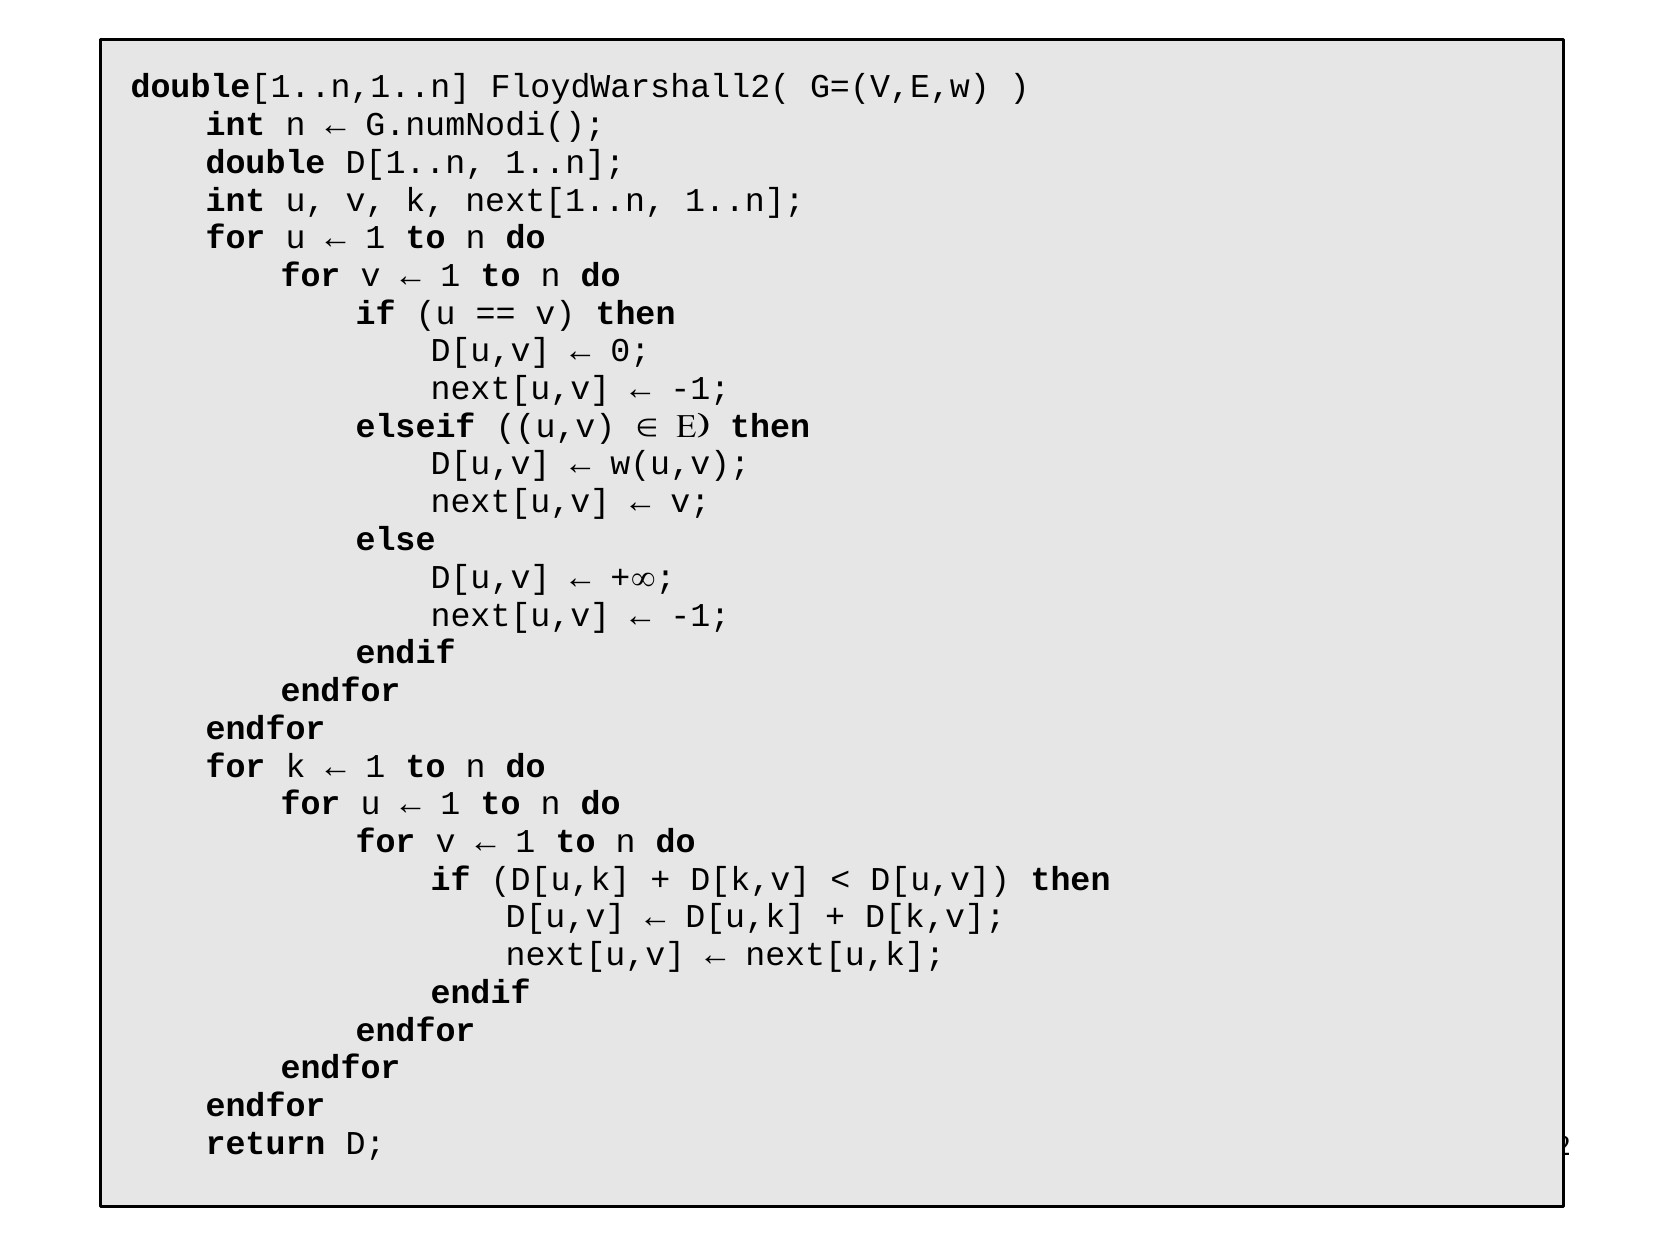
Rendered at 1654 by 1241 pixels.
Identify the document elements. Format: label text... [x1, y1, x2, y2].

text_box double[1..n,1..n] FloydWarshall2( G=(V,E,w) ) int n ← G.numNodi(); double D[1..n, 1..n]; int u, v, k, next[1..n, 1..n]; for u ← 1 to n do for v ← 1 to n do if (u == v) then D[u,v] ← 0; next[u,v] ← -1; elseif ((u,v)  E) then D[u,v] ← w(u,v); next[u,v] ← v; else D[u,v] ← +; next[u,v] ← -1; endif endfor endfor for k ← 1 to n do for u ← 1 to n do for v ← 1 to n do if (D[u,k] + D[k,v] < D[u,v]) then D[u,v] ← D[u,k] + D[k,v]; next[u,v] ← next[u,k]; endif endfor endfor endfor return D; [100, 39, 1564, 1207]
